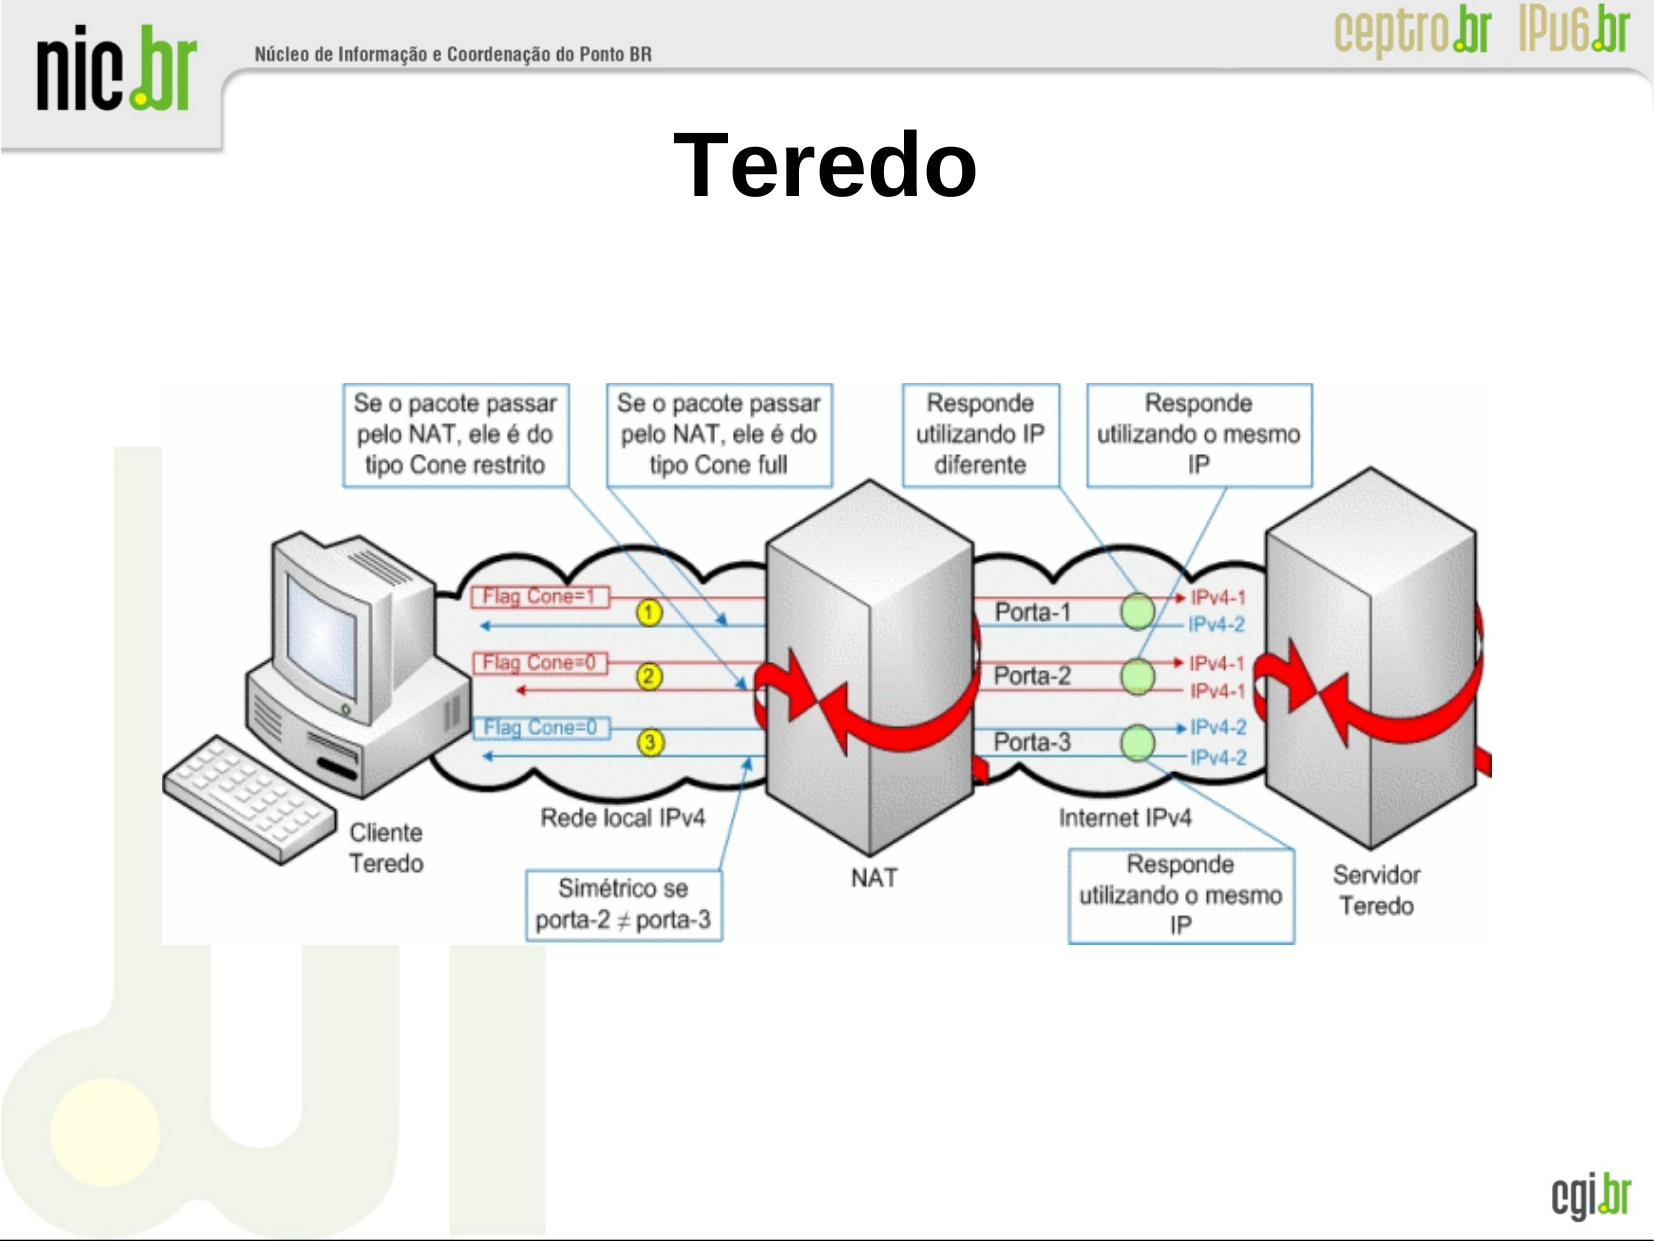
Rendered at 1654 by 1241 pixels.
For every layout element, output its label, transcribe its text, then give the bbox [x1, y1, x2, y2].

text_box Teredo [73, 97, 1580, 215]
picture [0, 0, 1654, 1241]
